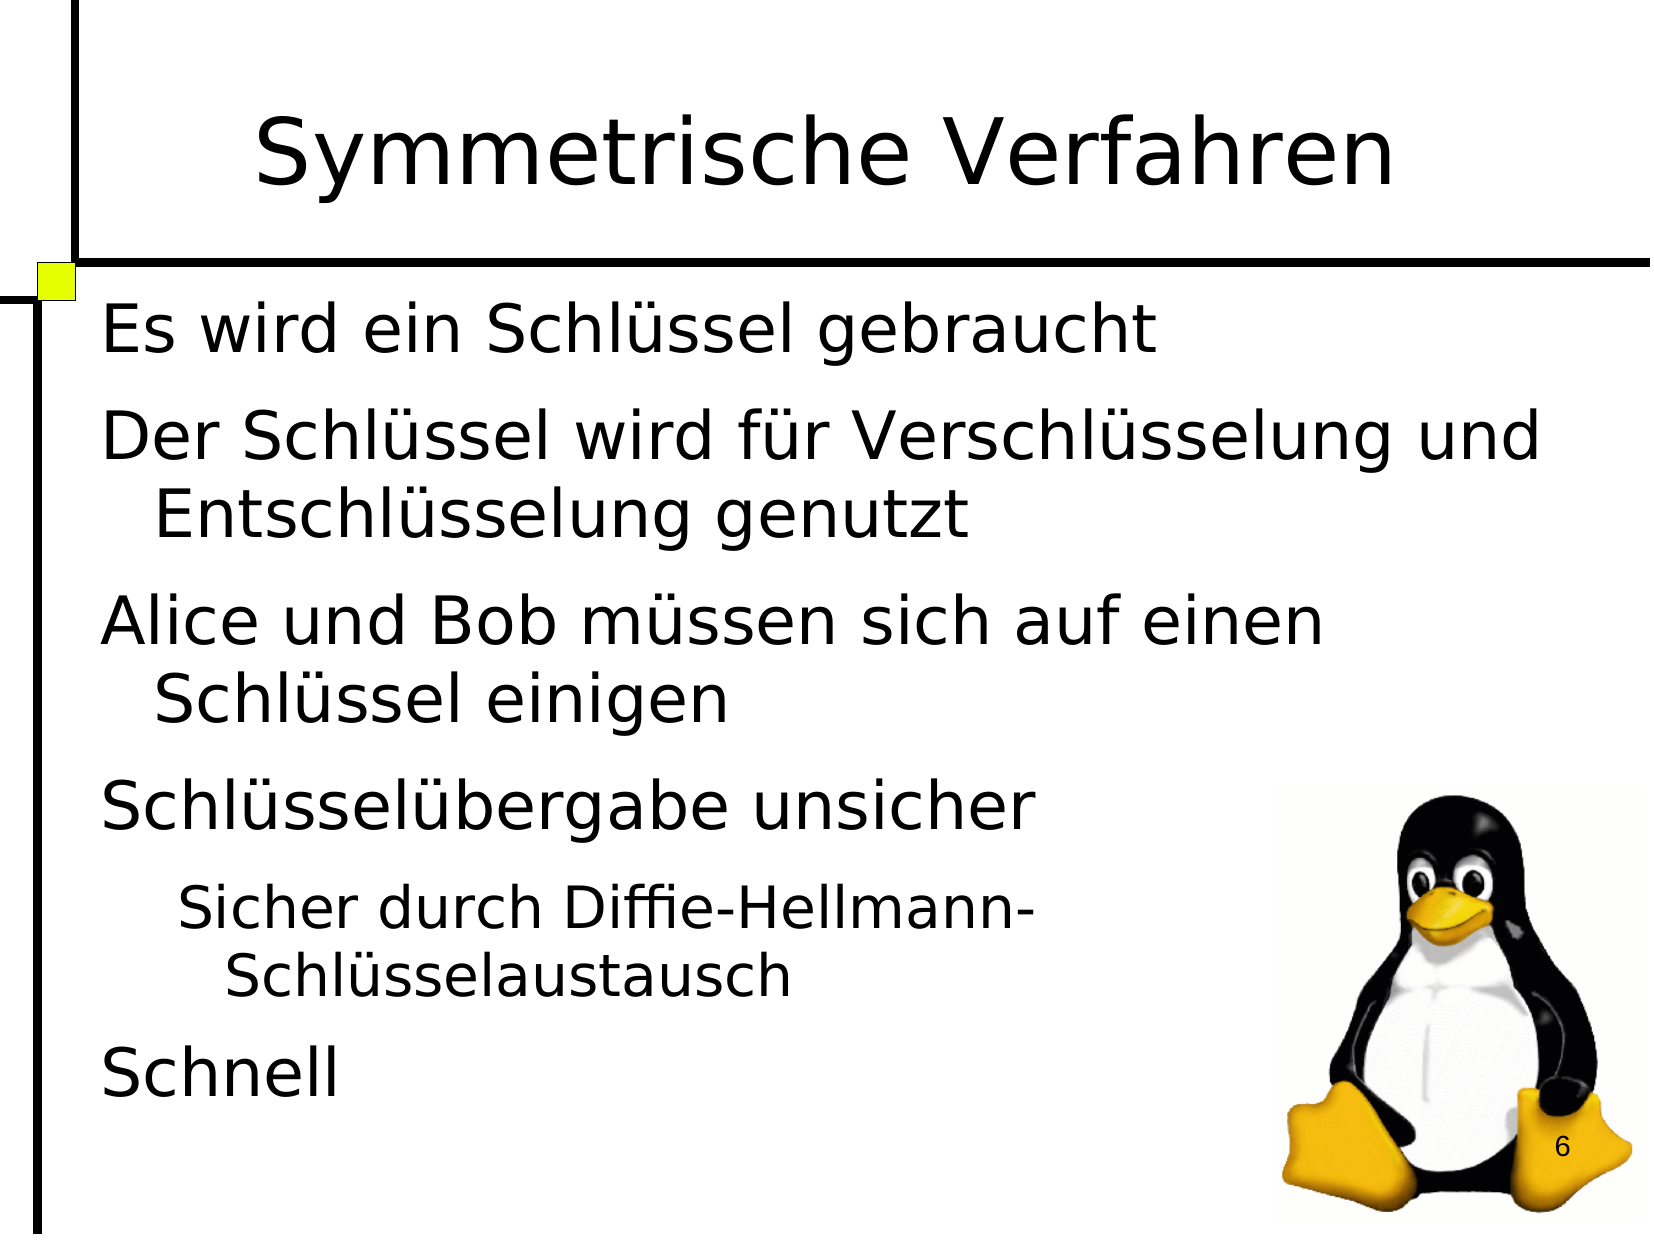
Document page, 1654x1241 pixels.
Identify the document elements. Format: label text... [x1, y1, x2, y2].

title Symmetrische Verfahren [82, 49, 1571, 257]
list Es wird ein Schlüssel gebraucht Der Schlüssel wird für Verschlüsselung und Entschlüsselung genutzt Alice und Bob müssen sich auf einen Schlüssel einigen Schlüsselübergabe unsicher Sicher durch Diffie-Hellmann-Schlüsselaustausch Schnell [82, 290, 1571, 1112]
picture [1275, 787, 1642, 1223]
